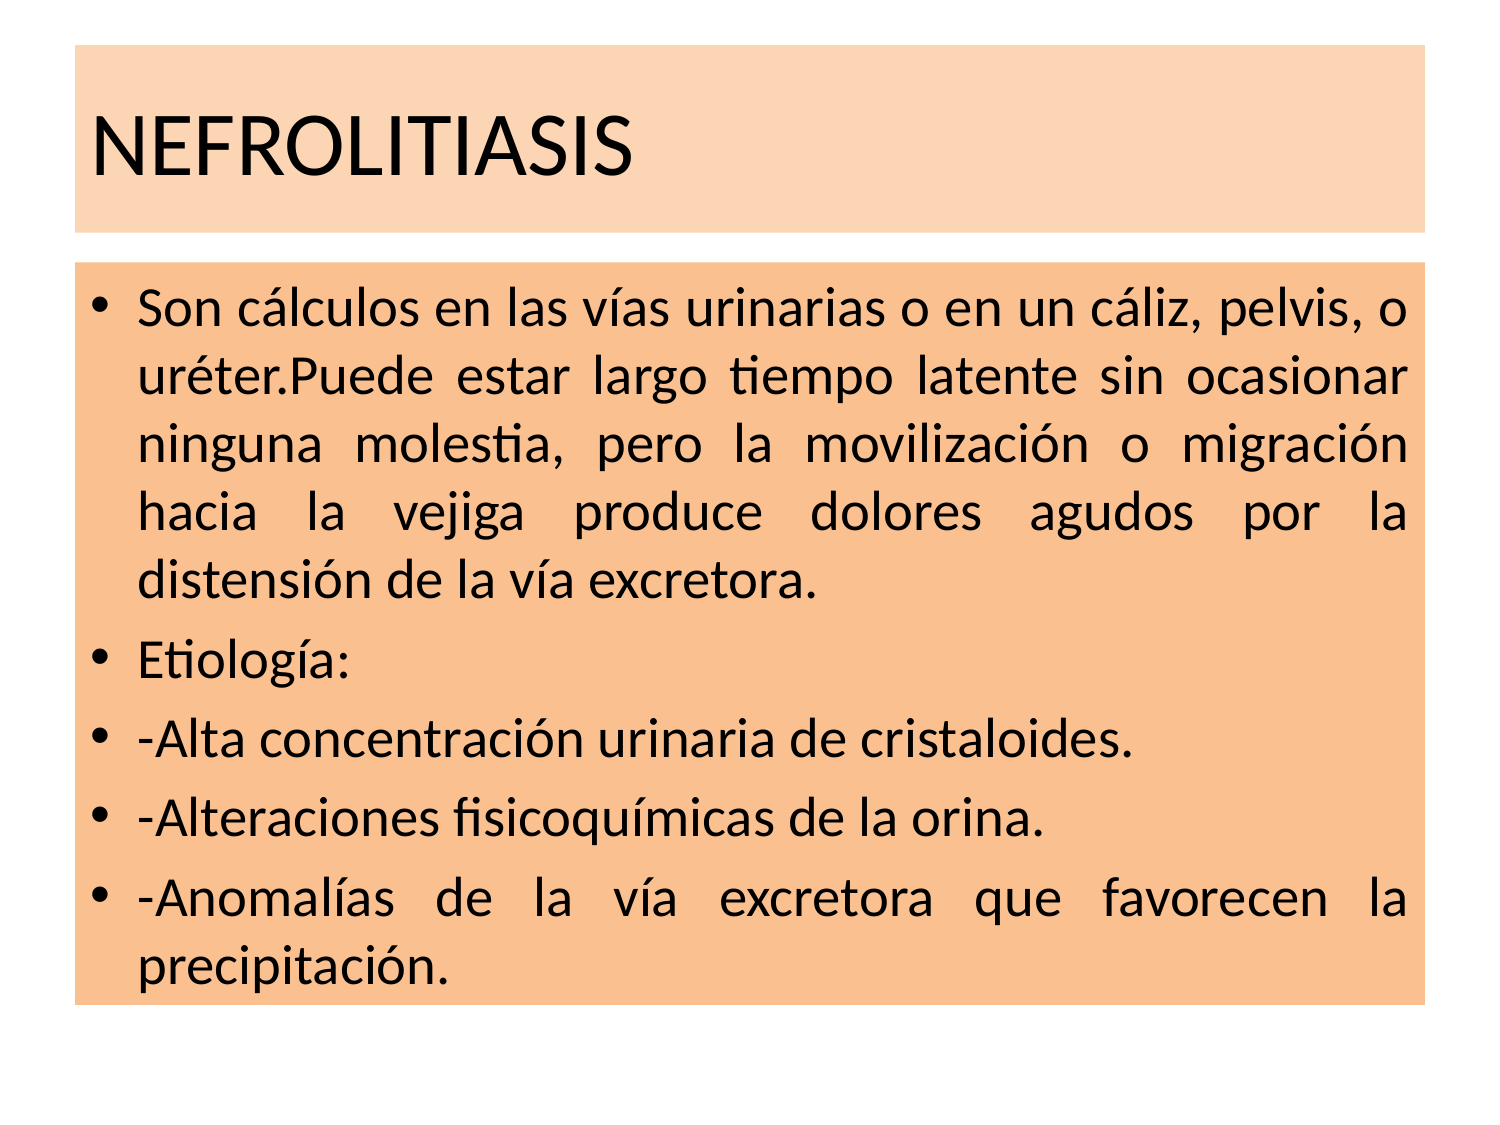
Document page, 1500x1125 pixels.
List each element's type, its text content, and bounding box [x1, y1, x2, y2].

title NEFROLITIASIS [75, 45, 1425, 233]
list Son cálculos en las vías urinarias o en un cáliz, pelvis, o uréter.Puede estar largo tiempo latente sin ocasionar ninguna molestia, pero la movilización o migración hacia la vejiga produce dolores agudos por la distensión de la vía excretora. Etiología: -Alta concentración urinaria de cristaloides. -Alteraciones fisicoquímicas de la orina. -Anomalías de la vía excretora que favorecen la precipitación. [75, 262, 1425, 1005]
